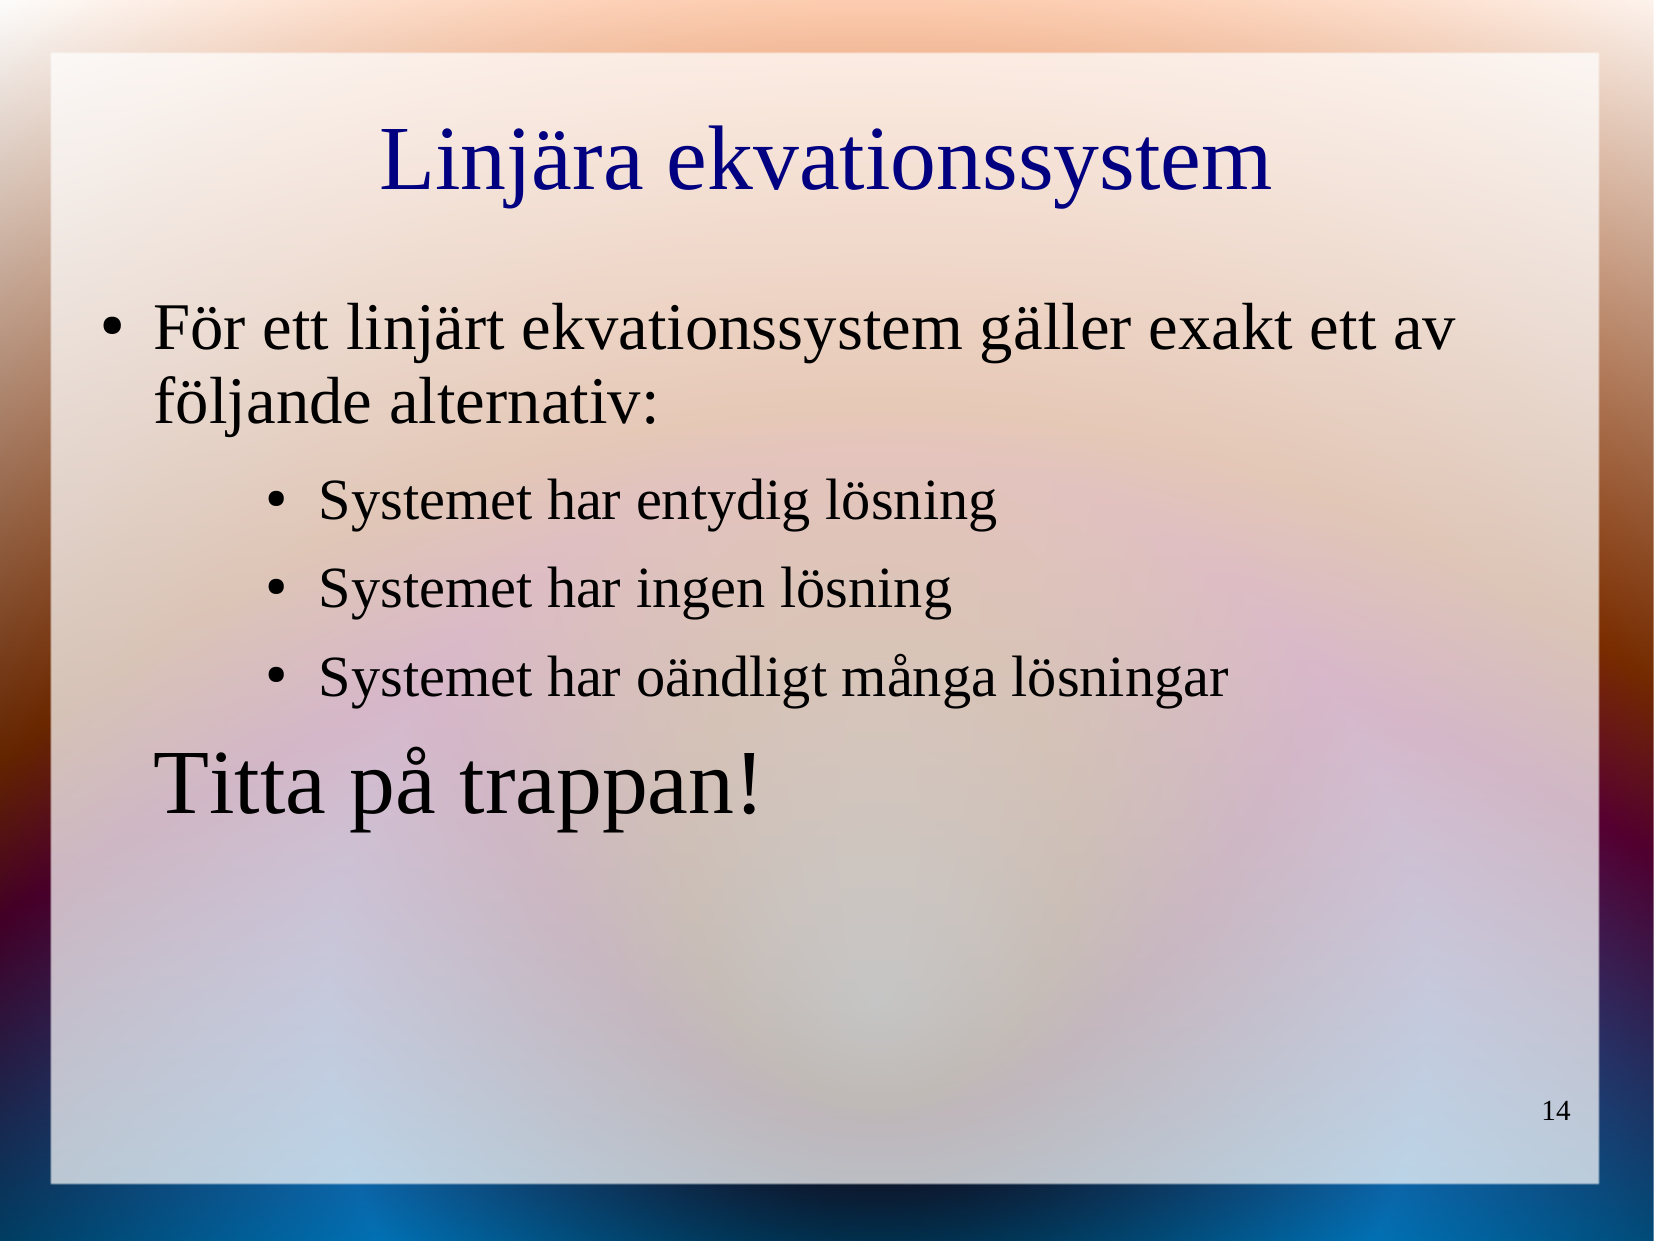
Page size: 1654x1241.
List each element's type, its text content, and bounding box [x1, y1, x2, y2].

title Linjära ekvationssystem [82, 55, 1571, 263]
picture [0, 0, 1654, 1241]
list För ett linjärt ekvationssystem gäller exakt ett av följande alternativ: Systemet har entydig lösning Systemet har ingen lösning Systemet har oändligt många lösningar Titta på trappan! [82, 290, 1571, 1034]
